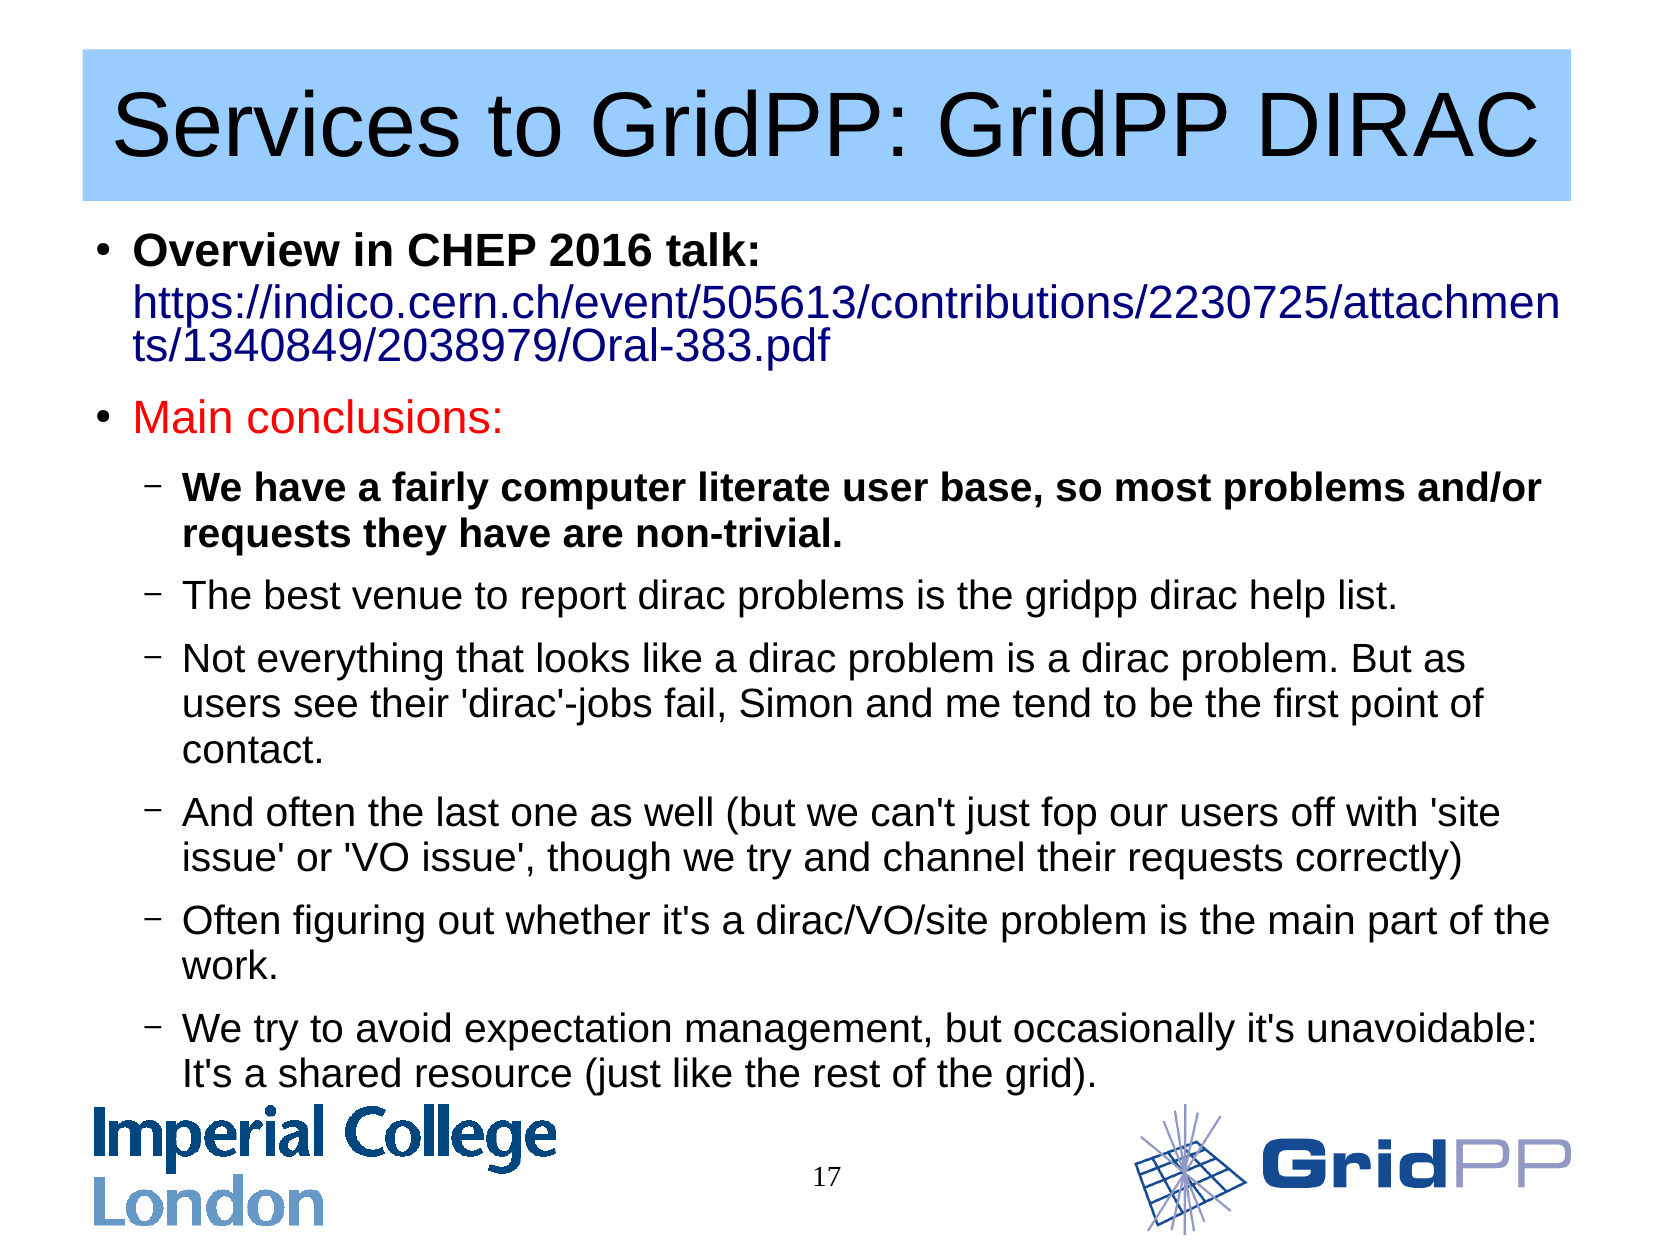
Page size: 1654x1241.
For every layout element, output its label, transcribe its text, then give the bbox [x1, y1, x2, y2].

picture [94, 1104, 556, 1226]
list Overview in CHEP 2016 talk: https://indico.cern.ch/event/505613/contributions/2230725/attachments/1340849/2038979/Oral-383.pdf Main conclusions: We have a fairly computer literate user base, so most problems and/or requests they have are non-trivial. The best venue to report dirac problems is the gridpp dirac help list. Not everything that looks like a dirac problem is a dirac problem. But as users see their 'dirac'-jobs fail, Simon and me tend to be the first point of contact. And often the last one as well (but we can't just fop our users off with 'site issue' or 'VO issue', though we try and channel their requests correctly) Often figuring out whether it's a dirac/VO/site problem is the main part of the work. We try to avoid expectation management, but occasionally it's unavoidable: It's a shared resource (just like the rest of the grid). [82, 224, 1571, 1063]
picture [1134, 1104, 1571, 1235]
title Services to GridPP: GridPP DIRAC [82, 49, 1571, 201]
